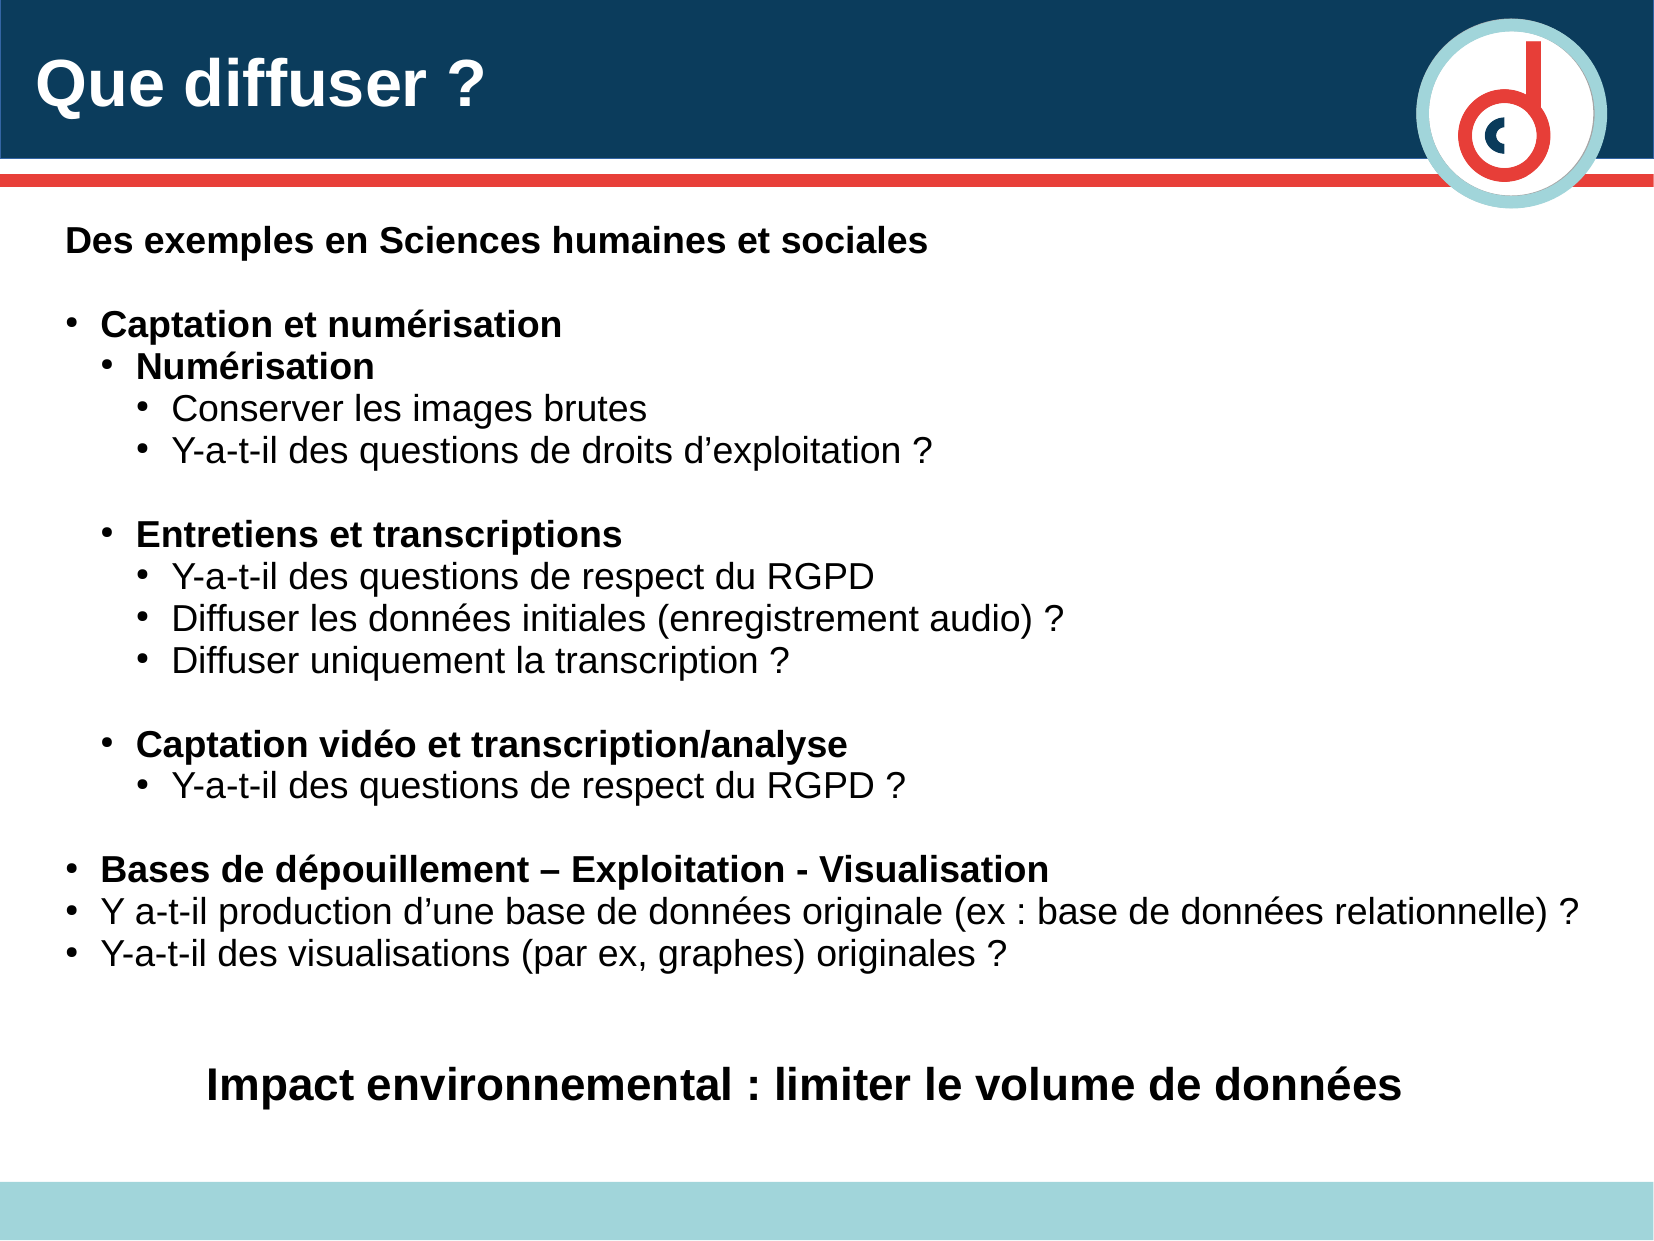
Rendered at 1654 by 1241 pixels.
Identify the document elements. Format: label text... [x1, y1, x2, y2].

text_box Des exemples en Sciences humaines et sociales Captation et numérisation Numérisation Conserver les images brutes Y-a-t-il des questions de droits d’exploitation ? Entretiens et transcriptions Y-a-t-il des questions de respect du RGPD Diffuser les données initiales (enregistrement audio) ? Diffuser uniquement la transcription ? Captation vidéo et transcription/analyse Y-a-t-il des questions de respect du RGPD ? Bases de dépouillement – Exploitation - Visualisation Y a-t-il production d’une base de données originale (ex : base de données relationnelle) ? Y-a-t-il des visualisations (par ex, graphes) originales ? Impact environnemental : limiter le volume de données [29, 177, 1654, 1190]
title Que diffuser ? [35, 11, 1430, 159]
